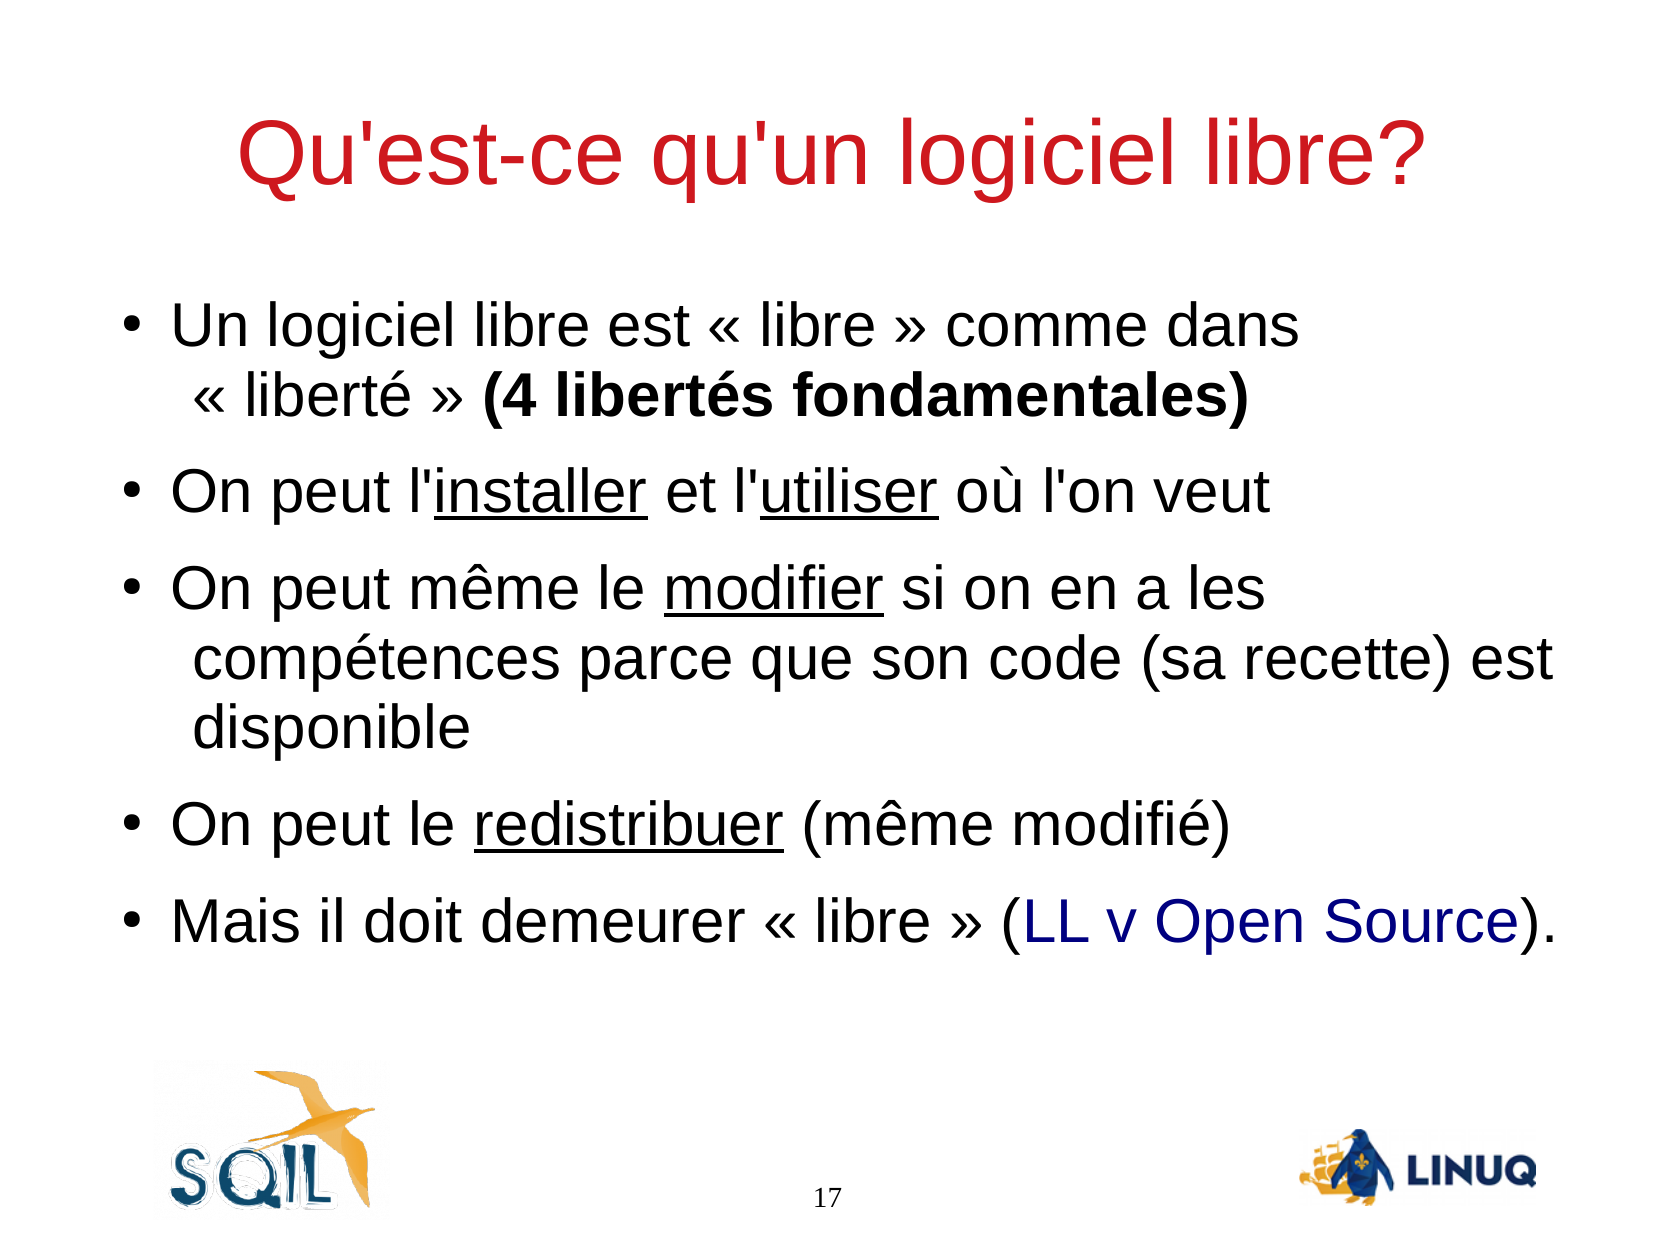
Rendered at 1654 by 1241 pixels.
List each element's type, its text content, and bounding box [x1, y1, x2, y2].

picture [153, 1060, 390, 1220]
list Un logiciel libre est « libre » comme dans « liberté » (4 libertés fondamentales) On peut l'installer et l'utiliser où l'on veut On peut même le modifier si on en a les compétences parce que son code (sa recette) est disponible On peut le redistribuer (même modifié) Mais il doit demeurer « libre » (LL v Open Source). [82, 290, 1571, 1010]
title Qu'est-ce qu'un logiciel libre? [88, 49, 1577, 257]
picture [1299, 1129, 1536, 1206]
